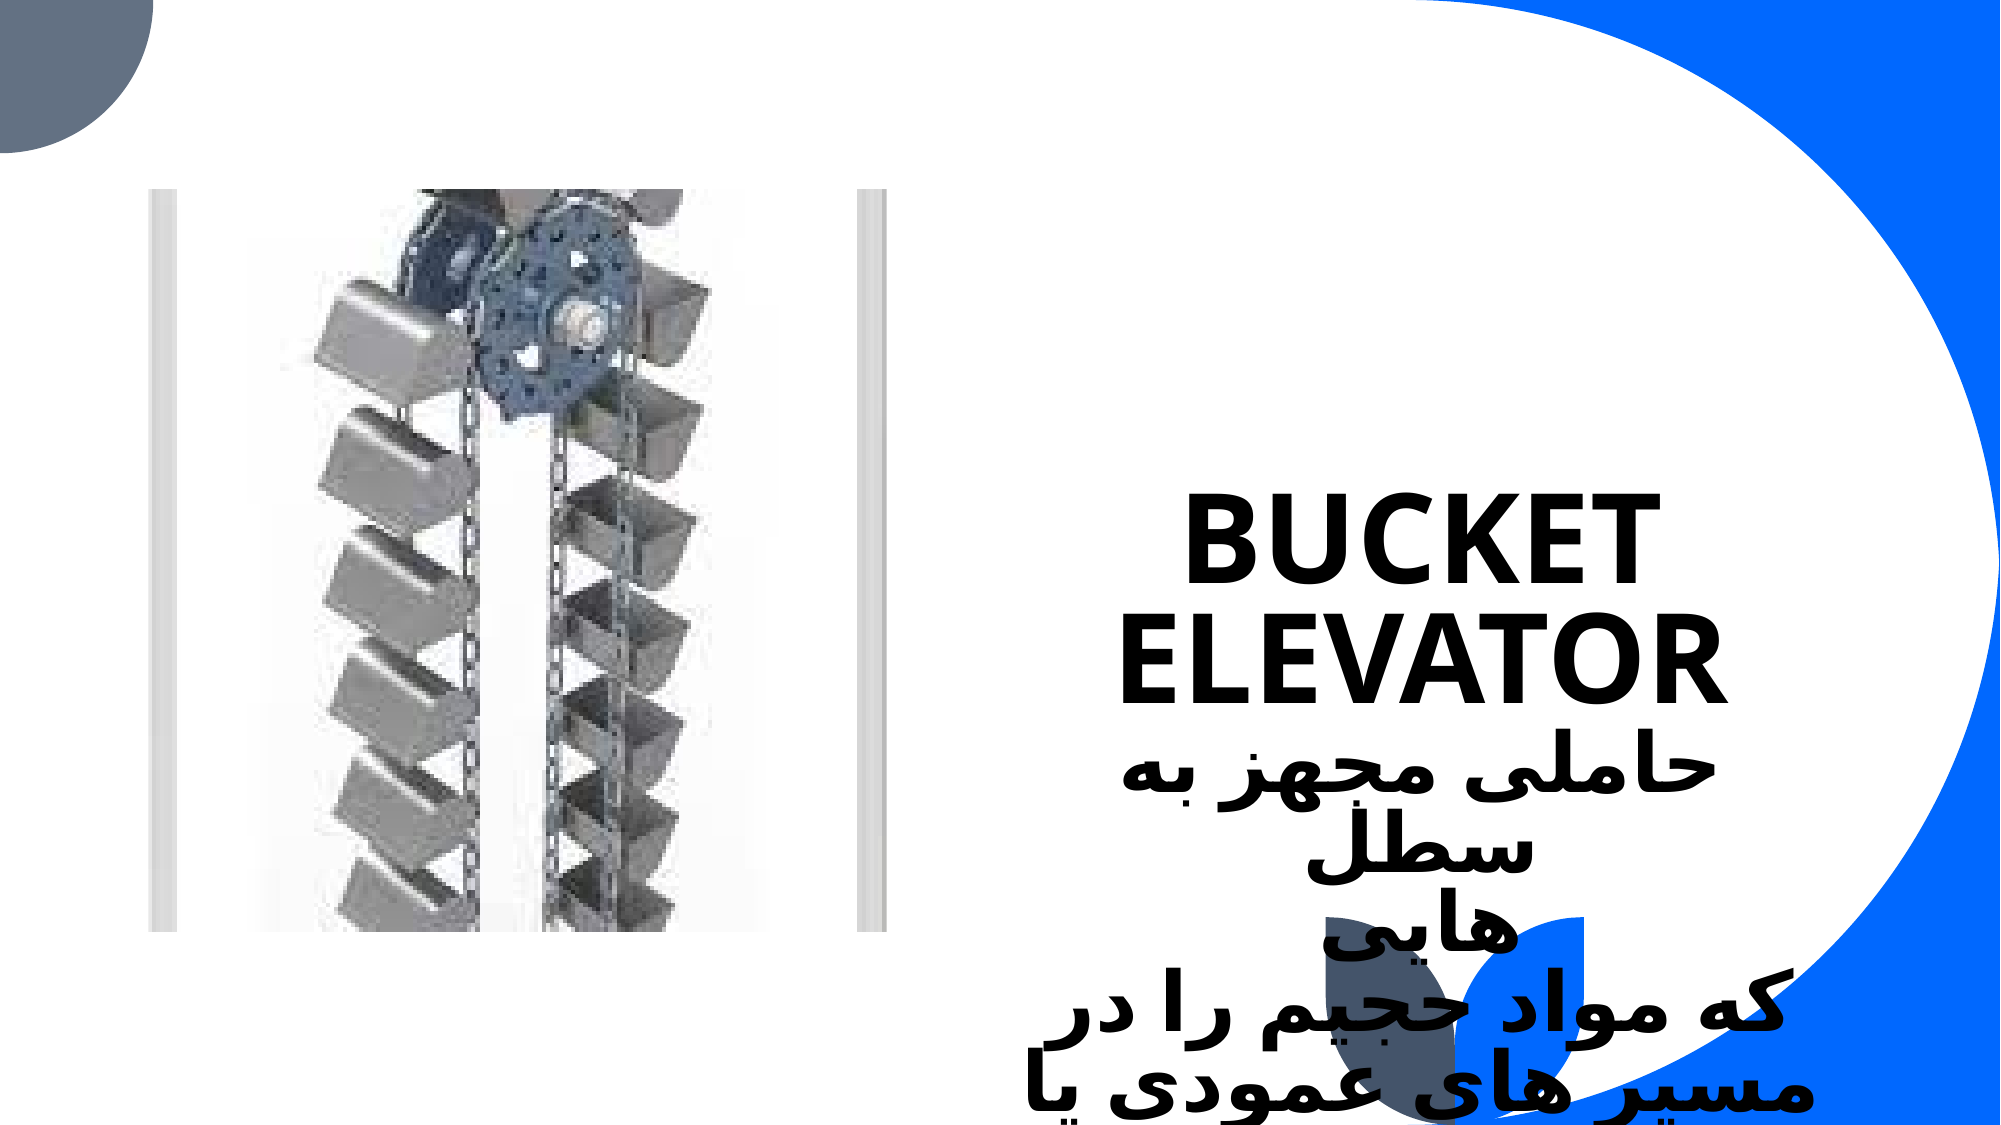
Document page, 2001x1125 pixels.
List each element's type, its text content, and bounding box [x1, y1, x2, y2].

title BUCKET ELEVATOR حاملی مجهز به سطل هایی که مواد حجیم را در مسیر های عمودی یا تقریبا عمودی انتقال می دهند [1000, 480, 1841, 1006]
picture [148, 189, 887, 932]
